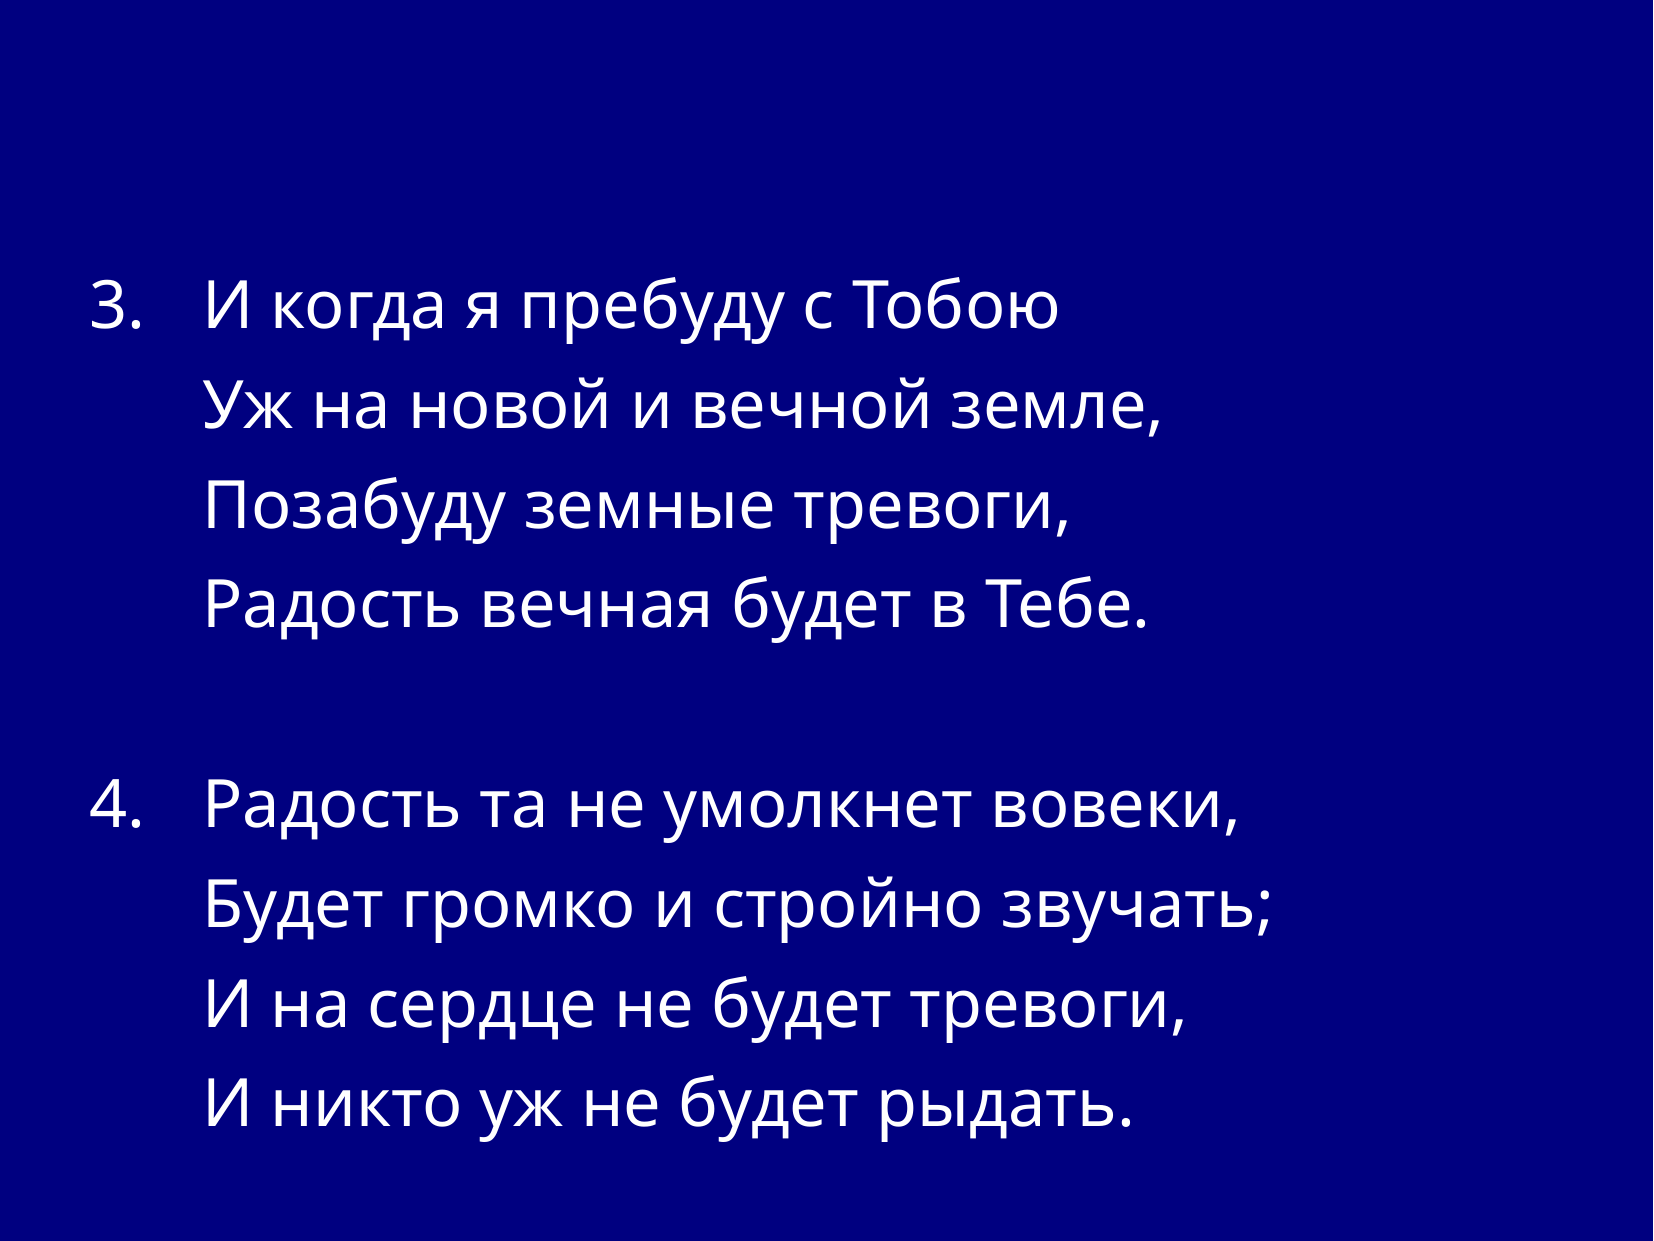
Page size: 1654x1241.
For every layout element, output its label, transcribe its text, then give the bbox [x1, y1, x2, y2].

text_box 3. И когда я пребуду с Тобою Уж на новой и вечной земле, Позабуду земные тревоги, Радость вечная будет в Тебе. 4. Радость та не умолкнет вовеки, Будет громко и стройно звучать; И на сердце не будет тревоги, И никто уж не будет рыдать. [75, 150, 1576, 1163]
